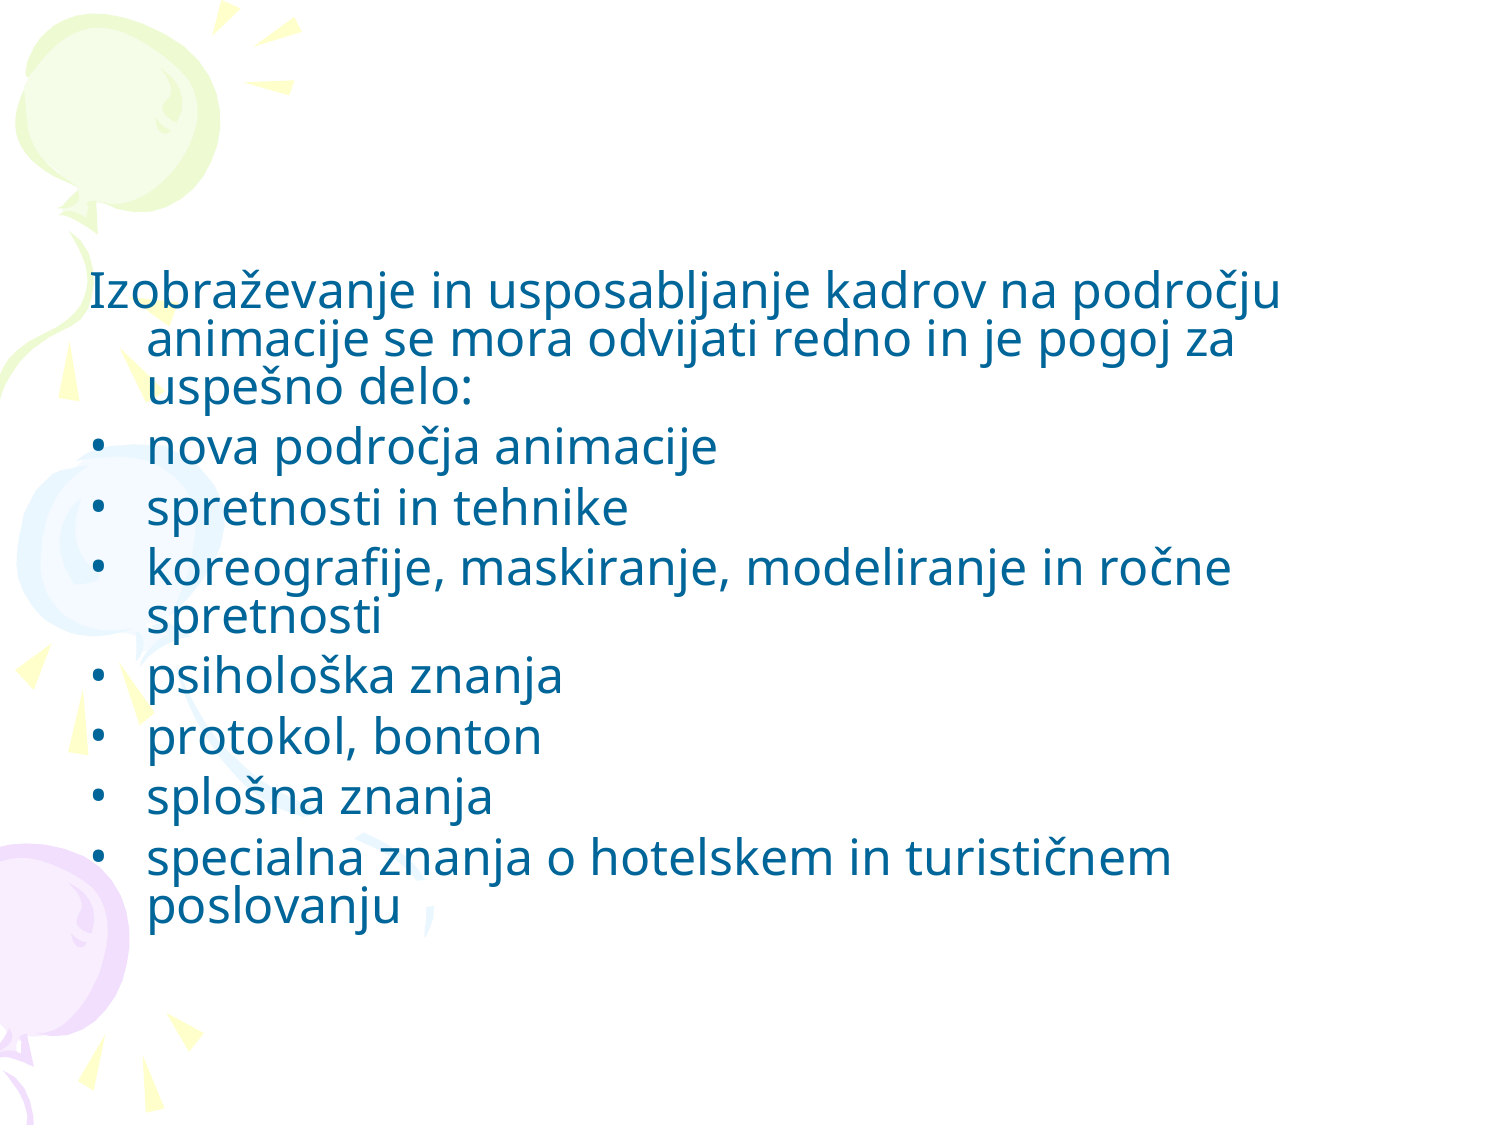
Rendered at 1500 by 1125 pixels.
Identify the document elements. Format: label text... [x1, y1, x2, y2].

list Izobraževanje in usposabljanje kadrov na področju animacije se mora odvijati redno in je pogoj za uspešno delo: nova področja animacije spretnosti in tehnike koreografije, maskiranje, modeliranje in ročne spretnosti psihološka znanja protokol, bonton splošna znanja specialna znanja o hotelskem in turističnem poslovanju [75, 262, 1426, 994]
